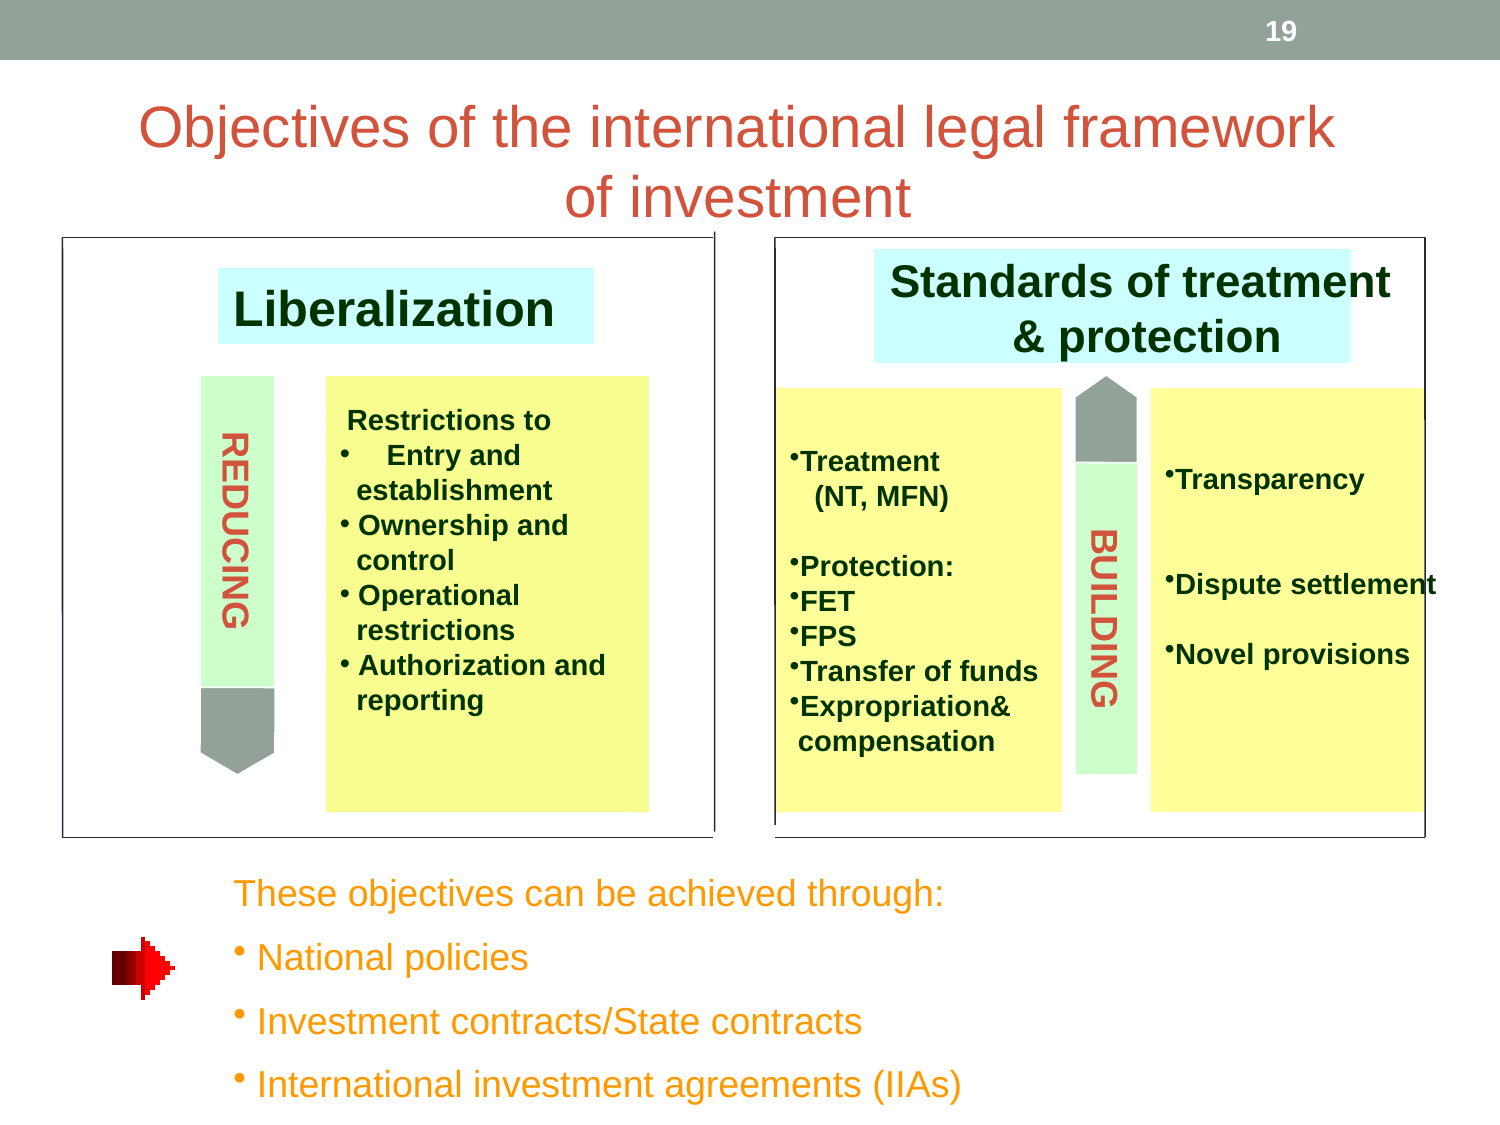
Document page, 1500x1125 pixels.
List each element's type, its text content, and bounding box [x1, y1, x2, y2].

text_box Transparency Dispute settlement Novel provisions [1149, 387, 1424, 813]
text_box Standards of treatment & protection [875, 249, 1350, 363]
text_box Objectives of the international legal framework of investment [123, 90, 1299, 228]
text_box BUILDING [1075, 463, 1138, 775]
text_box [199, 687, 276, 775]
text_box REDUCING [200, 374, 276, 687]
text_box These objectives can be achieved through: National policies Investment contracts/State contracts International investment agreements (IIAs) [218, 861, 1394, 1113]
text_box Treatment (NT, MFN) Protection: FET FPS Transfer of funds Expropriation& compensation [776, 387, 1063, 813]
picture [112, 937, 175, 1000]
text_box Restrictions to Entry and establishment Ownership and control Operational restrictions Authorization and reporting [324, 374, 650, 813]
text_box [1074, 375, 1138, 463]
text_box Liberalization [218, 268, 594, 344]
slide_number <編號> [1250, 3, 1425, 57]
